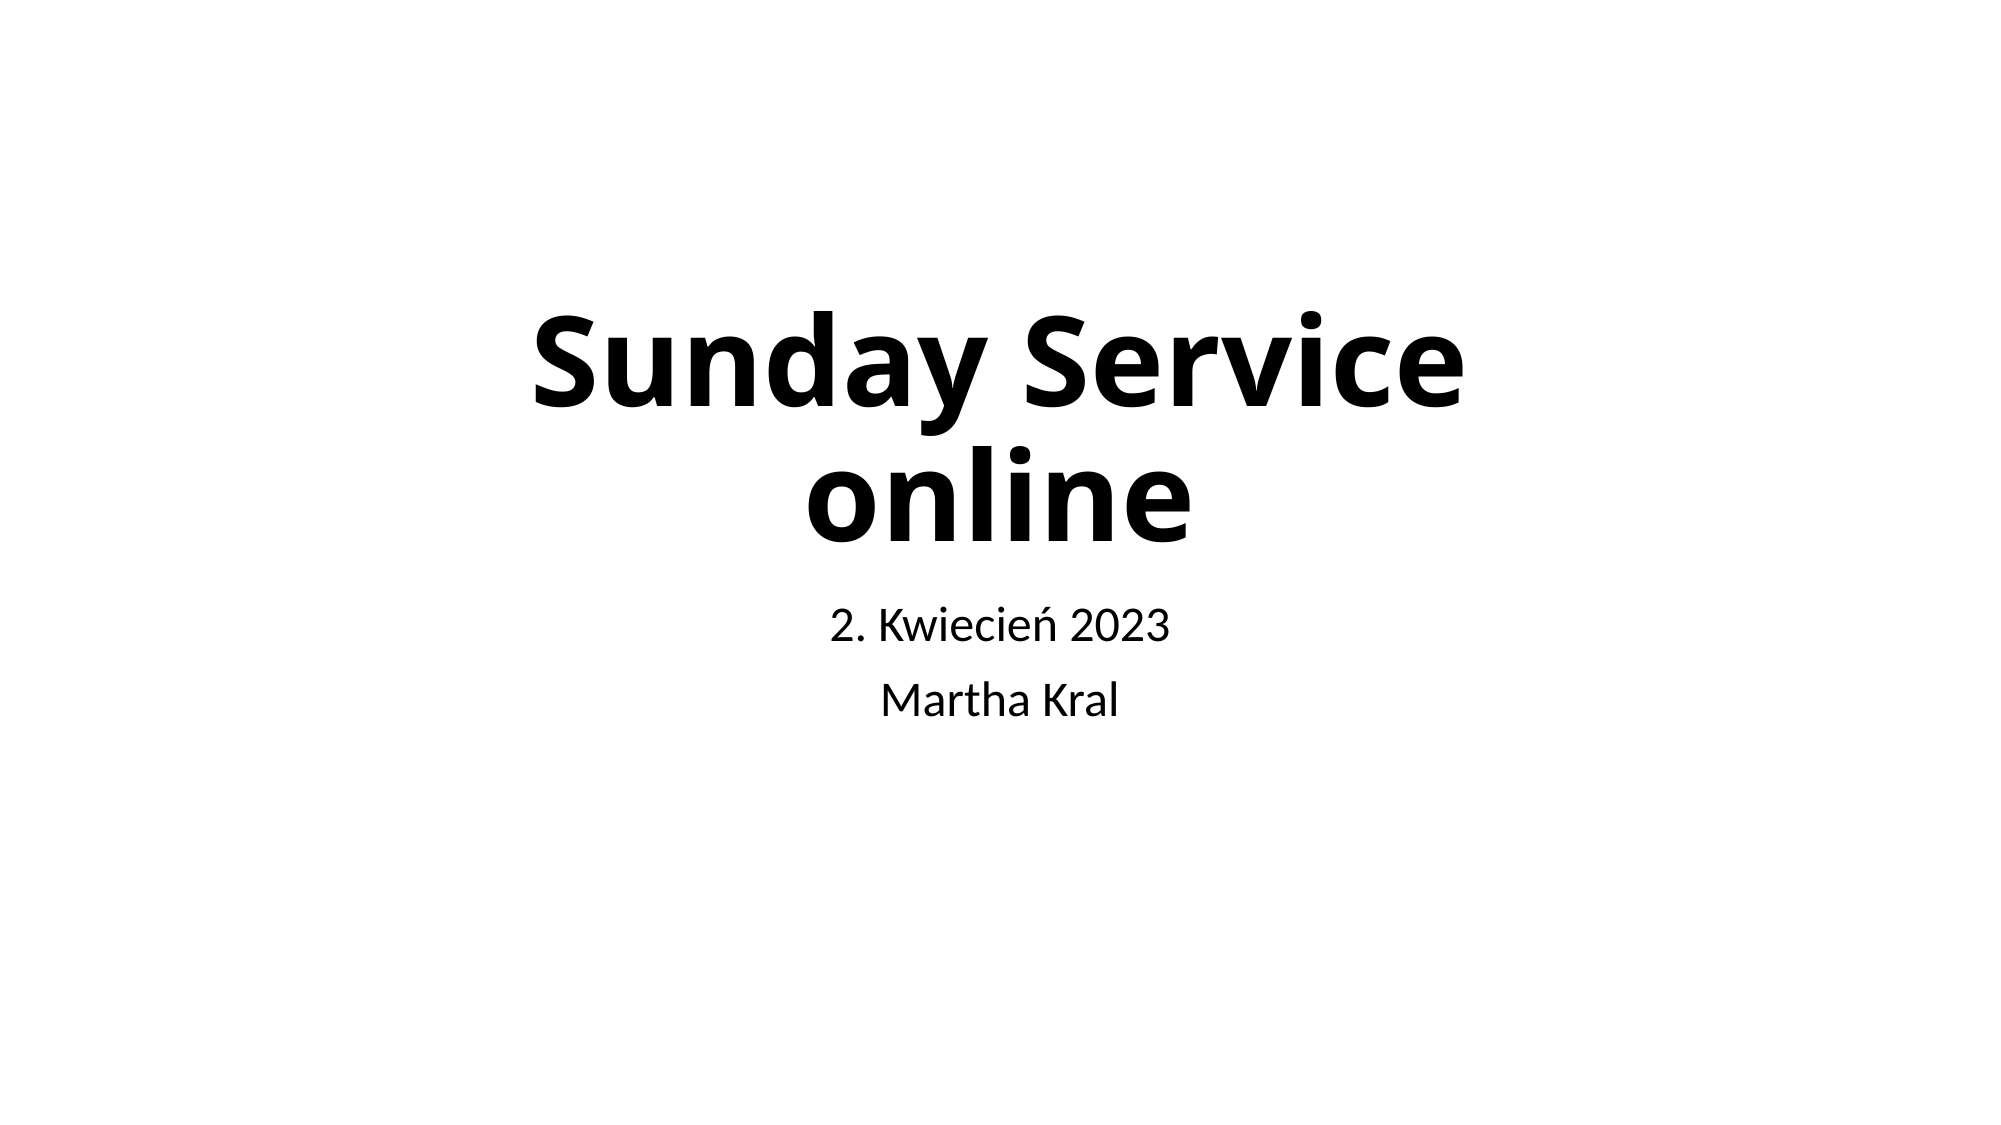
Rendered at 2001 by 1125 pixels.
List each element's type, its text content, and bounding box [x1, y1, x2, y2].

subtitle 2. Kwiecień 2023 Martha Kral [249, 590, 1750, 863]
title Sunday Service online [249, 184, 1750, 576]
